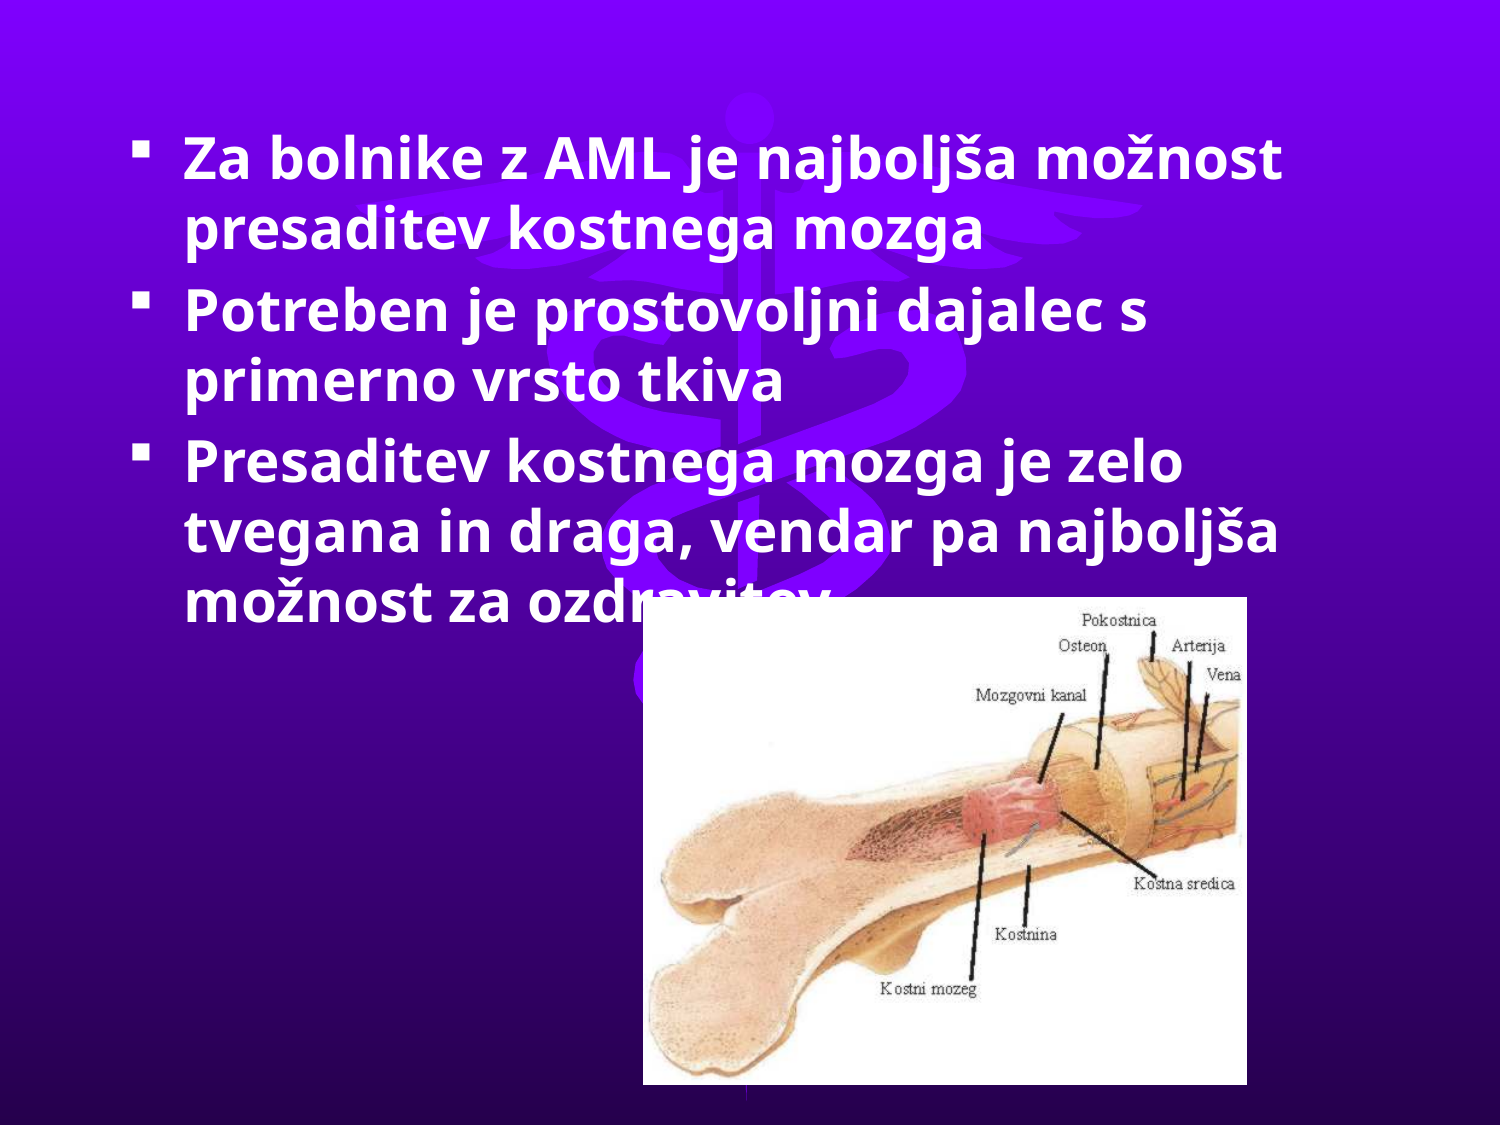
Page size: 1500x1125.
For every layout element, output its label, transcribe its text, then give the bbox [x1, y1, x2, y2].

list Za bolnike z AML je najboljša možnost presaditev kostnega mozga Potreben je prostovoljni dajalec s primerno vrsto tkiva Presaditev kostnega mozga je zelo tvegana in draga, vendar pa najboljša možnost za ozdravitev [112, 113, 1388, 966]
picture [643, 597, 1247, 1085]
